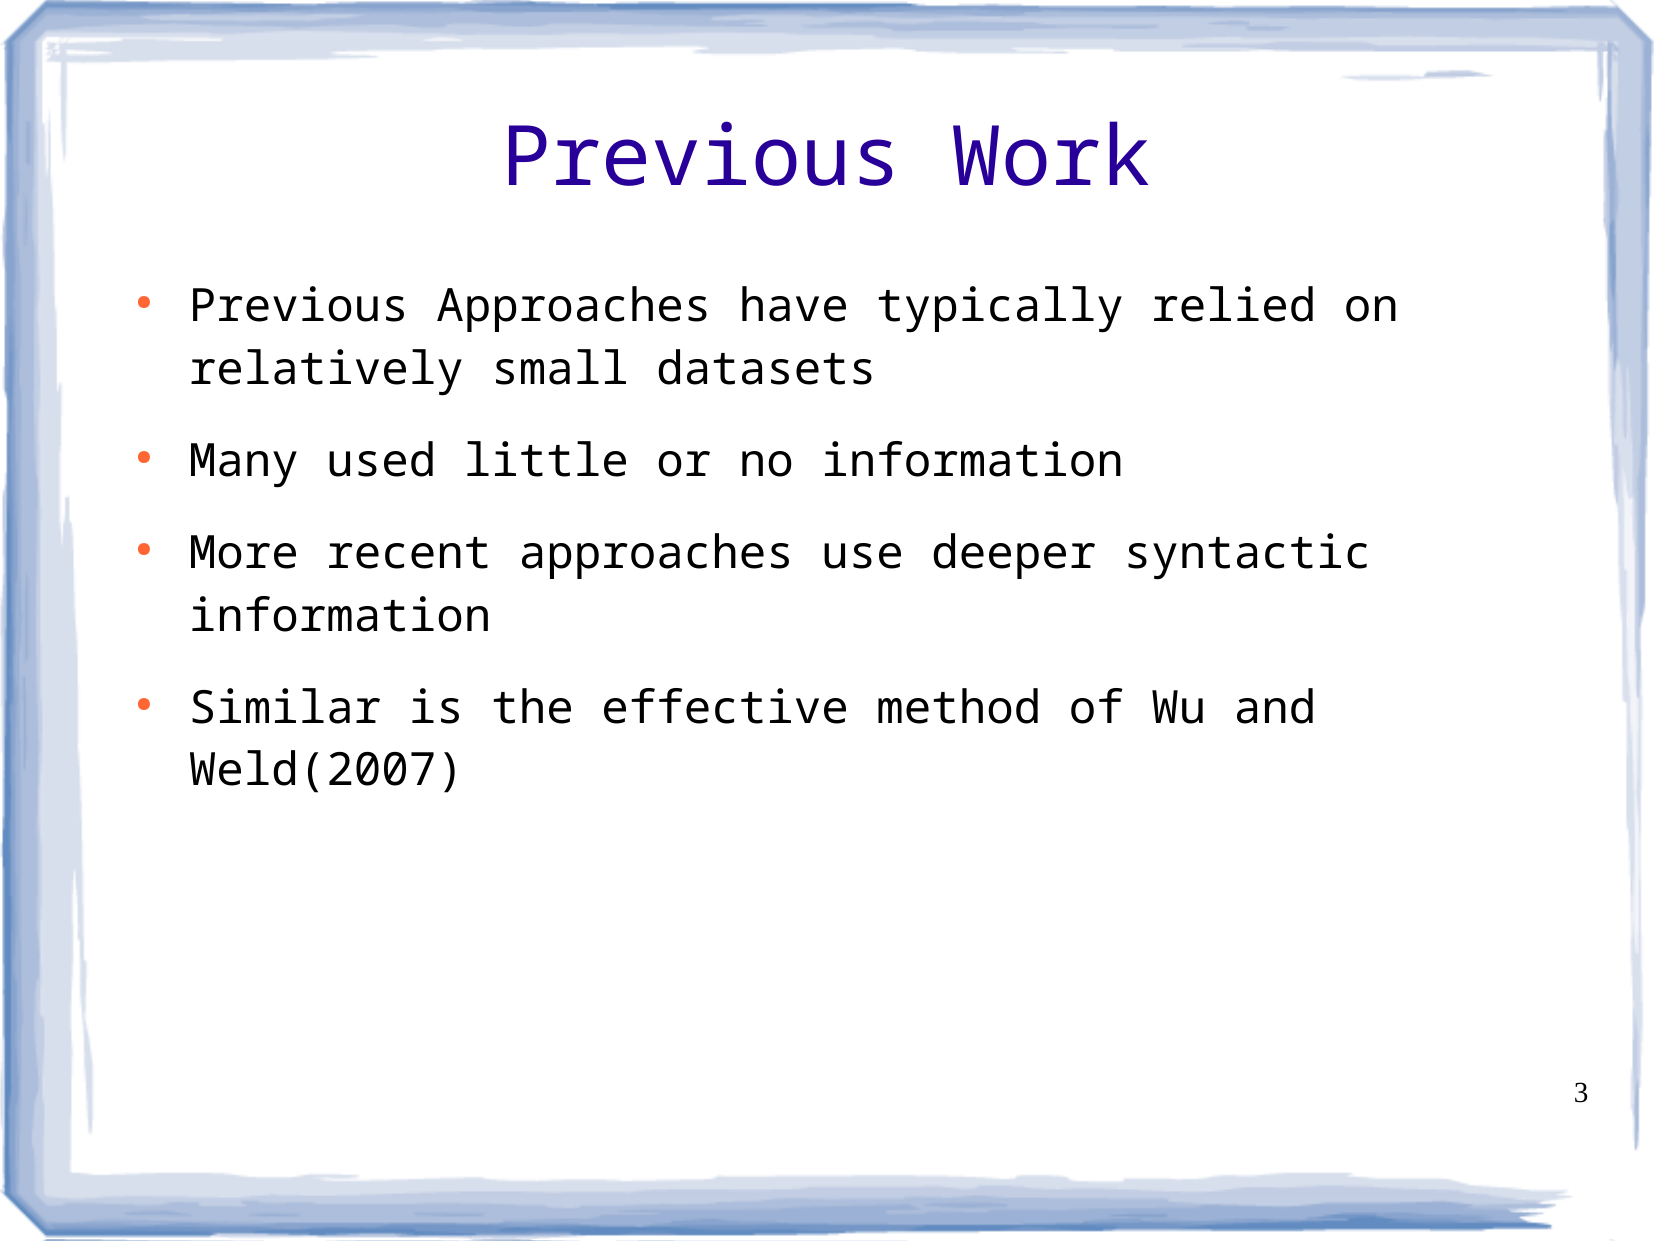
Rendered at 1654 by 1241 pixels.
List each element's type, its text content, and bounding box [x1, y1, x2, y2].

picture [0, 0, 1654, 1241]
list Previous Approaches have typically relied on relatively small datasets Many used little or no information More recent approaches use deeper syntactic information Similar is the effective method of Wu and Weld(2007) [118, 272, 1571, 993]
title Previous Work [82, 49, 1571, 257]
